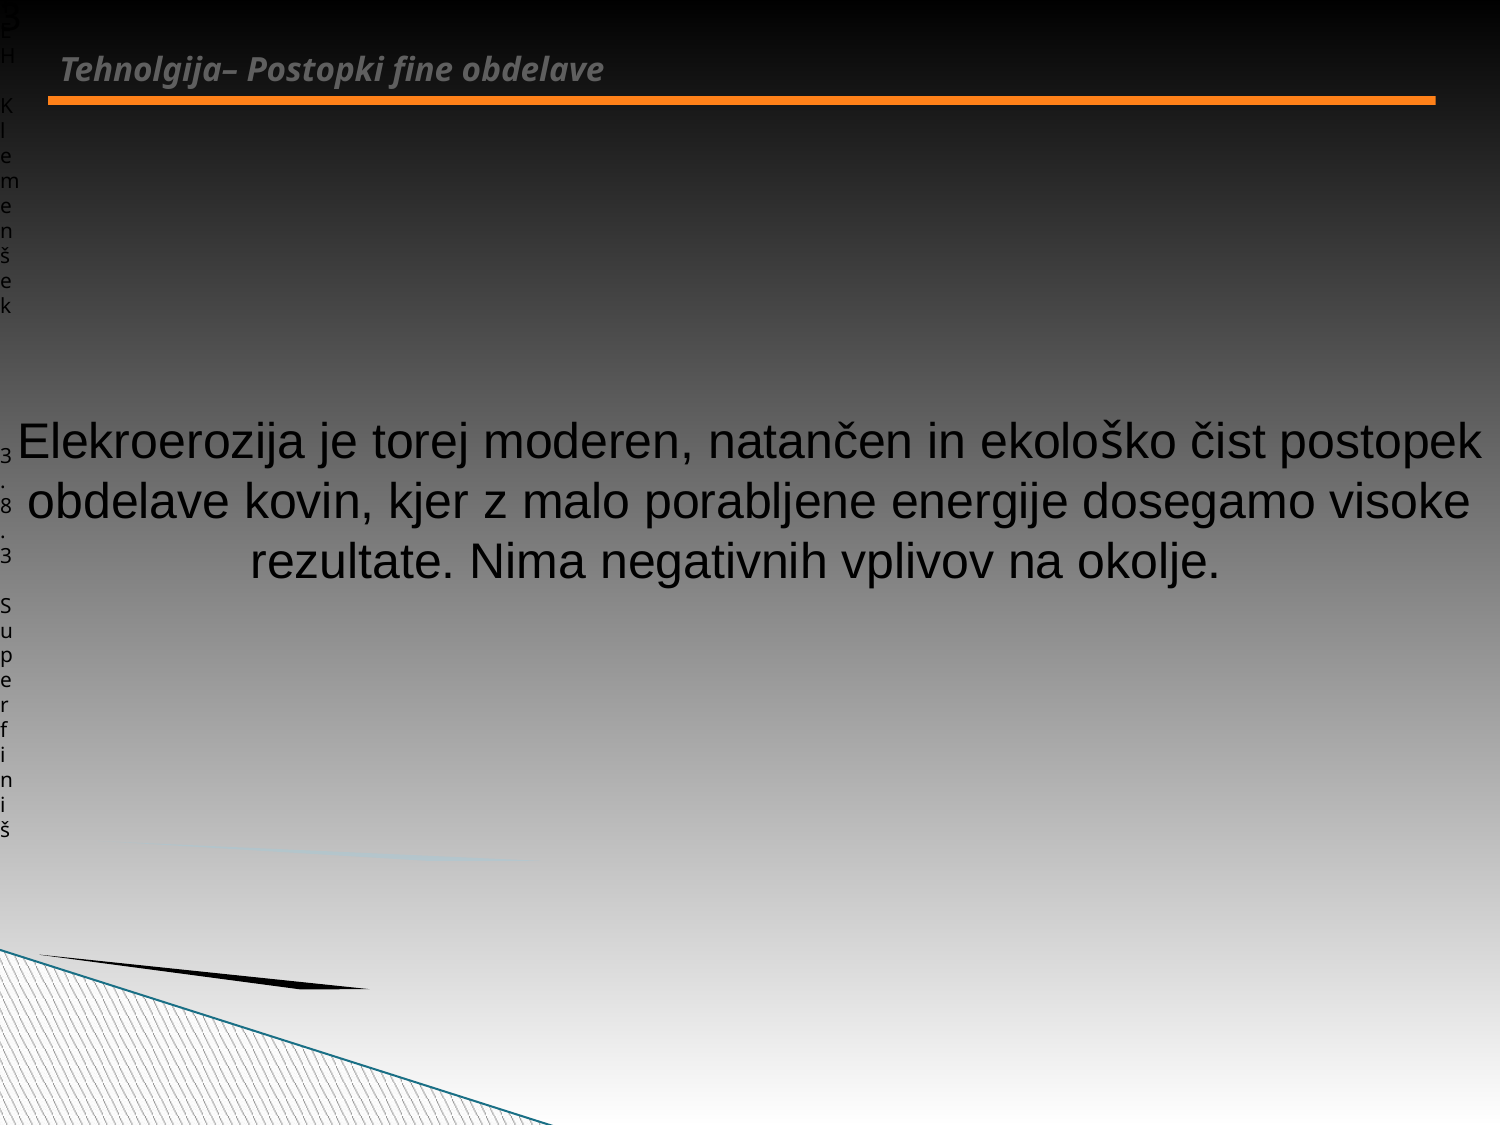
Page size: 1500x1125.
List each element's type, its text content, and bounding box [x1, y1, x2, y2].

picture [0, 952, 543, 1125]
text_box Elekroerozija je torej moderen, natančen in ekološko čist postopek obdelave kovin, kjer z malo porabljene energije dosegamo visoke rezultate. Nima negativnih vplivov na okolje. [0, 401, 1500, 657]
